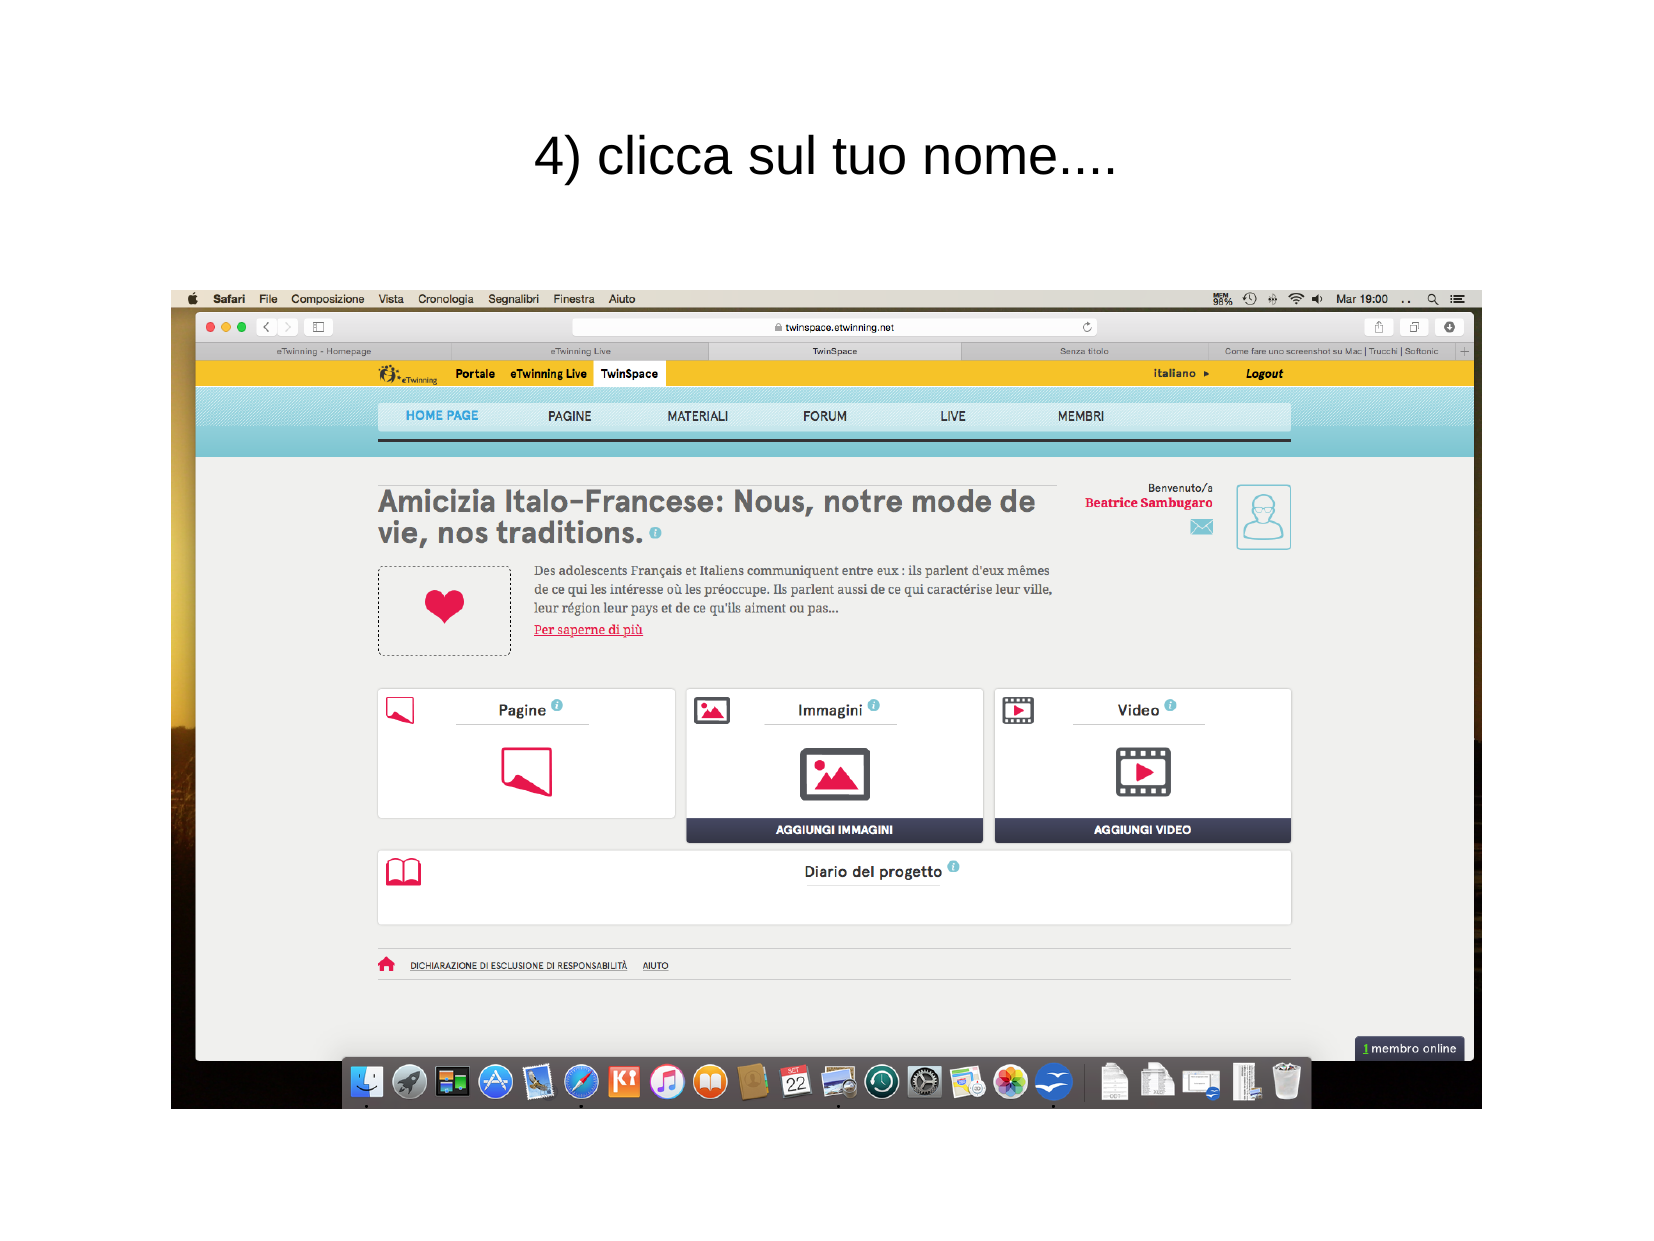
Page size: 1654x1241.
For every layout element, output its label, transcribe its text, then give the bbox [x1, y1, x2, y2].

picture [171, 290, 1482, 1109]
title 4) clicca sul tuo nome.... [82, 49, 1571, 257]
